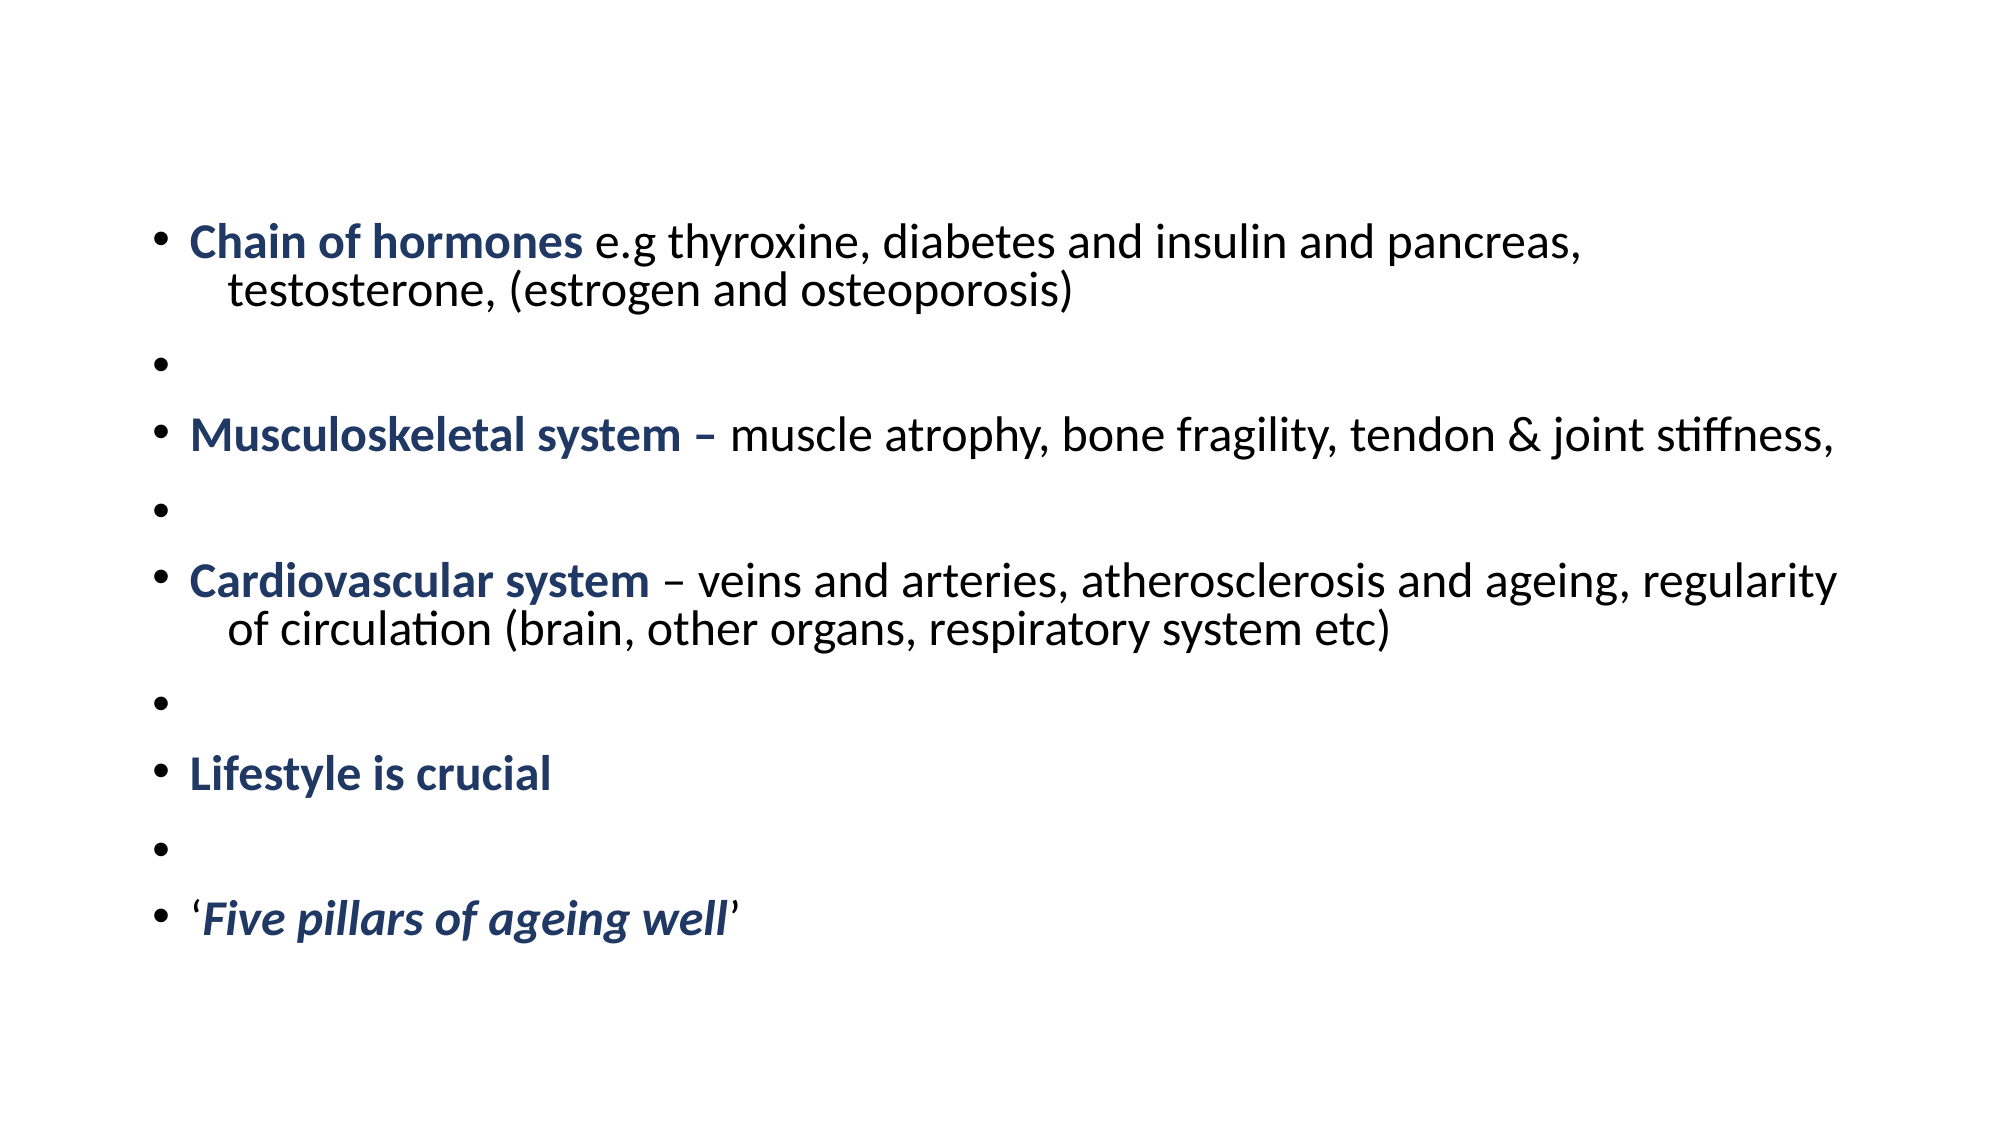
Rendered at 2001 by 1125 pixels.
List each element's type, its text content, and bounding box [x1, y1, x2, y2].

list Chain of hormones e.g thyroxine, diabetes and insulin and pancreas, testosterone, (estrogen and osteoporosis) Musculoskeletal system – muscle atrophy, bone fragility, tendon & joint stiffness, Cardiovascular system – veins and arteries, atherosclerosis and ageing, regularity of circulation (brain, other organs, respiratory system etc) Lifestyle is crucial ‘Five pillars of ageing well’ [137, 212, 1863, 1014]
